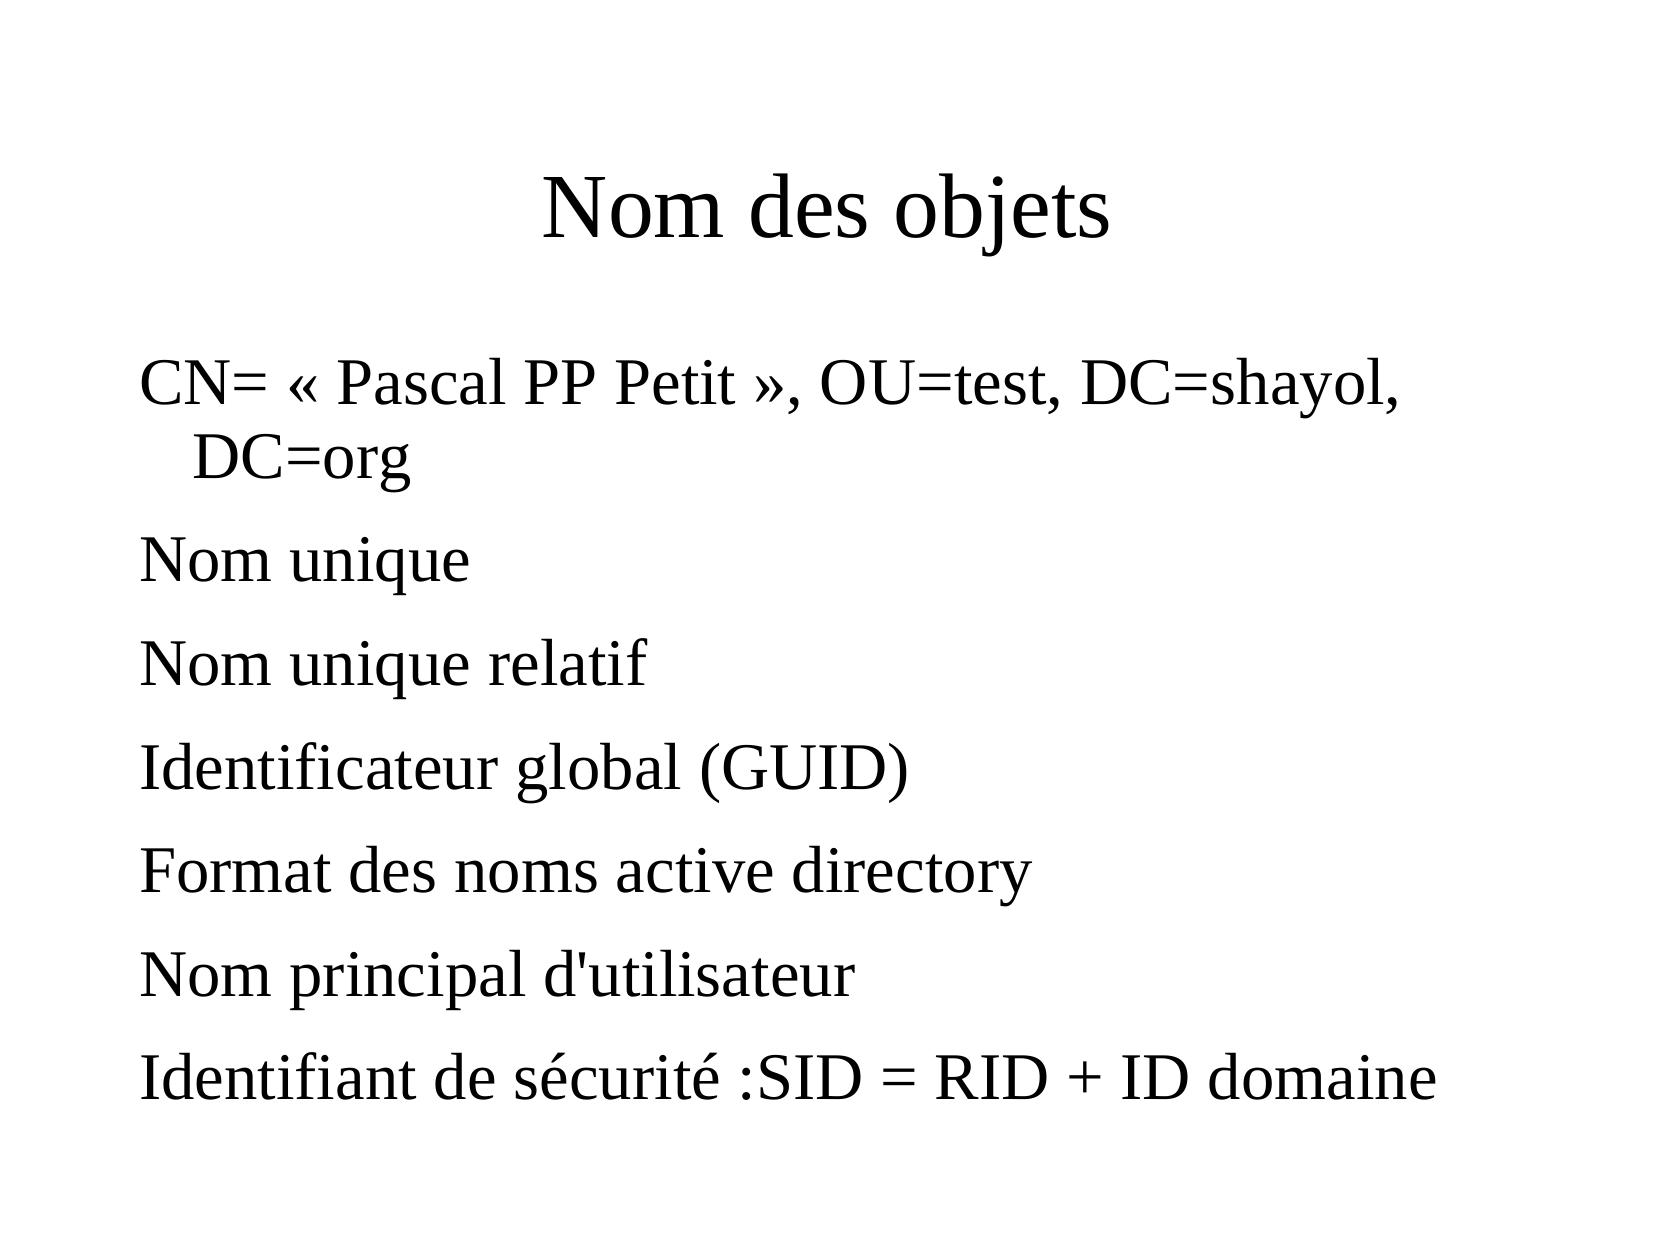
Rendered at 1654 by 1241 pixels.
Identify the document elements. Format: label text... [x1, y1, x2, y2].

list CN= « Pascal PP Petit », OU=test, DC=shayol, DC=org Nom unique Nom unique relatif Identificateur global (GUID) Format des noms active directory Nom principal d'utilisateur Identifiant de sécurité :SID = RID + ID domaine [121, 344, 1534, 1135]
title Nom des objets [121, 102, 1534, 311]
